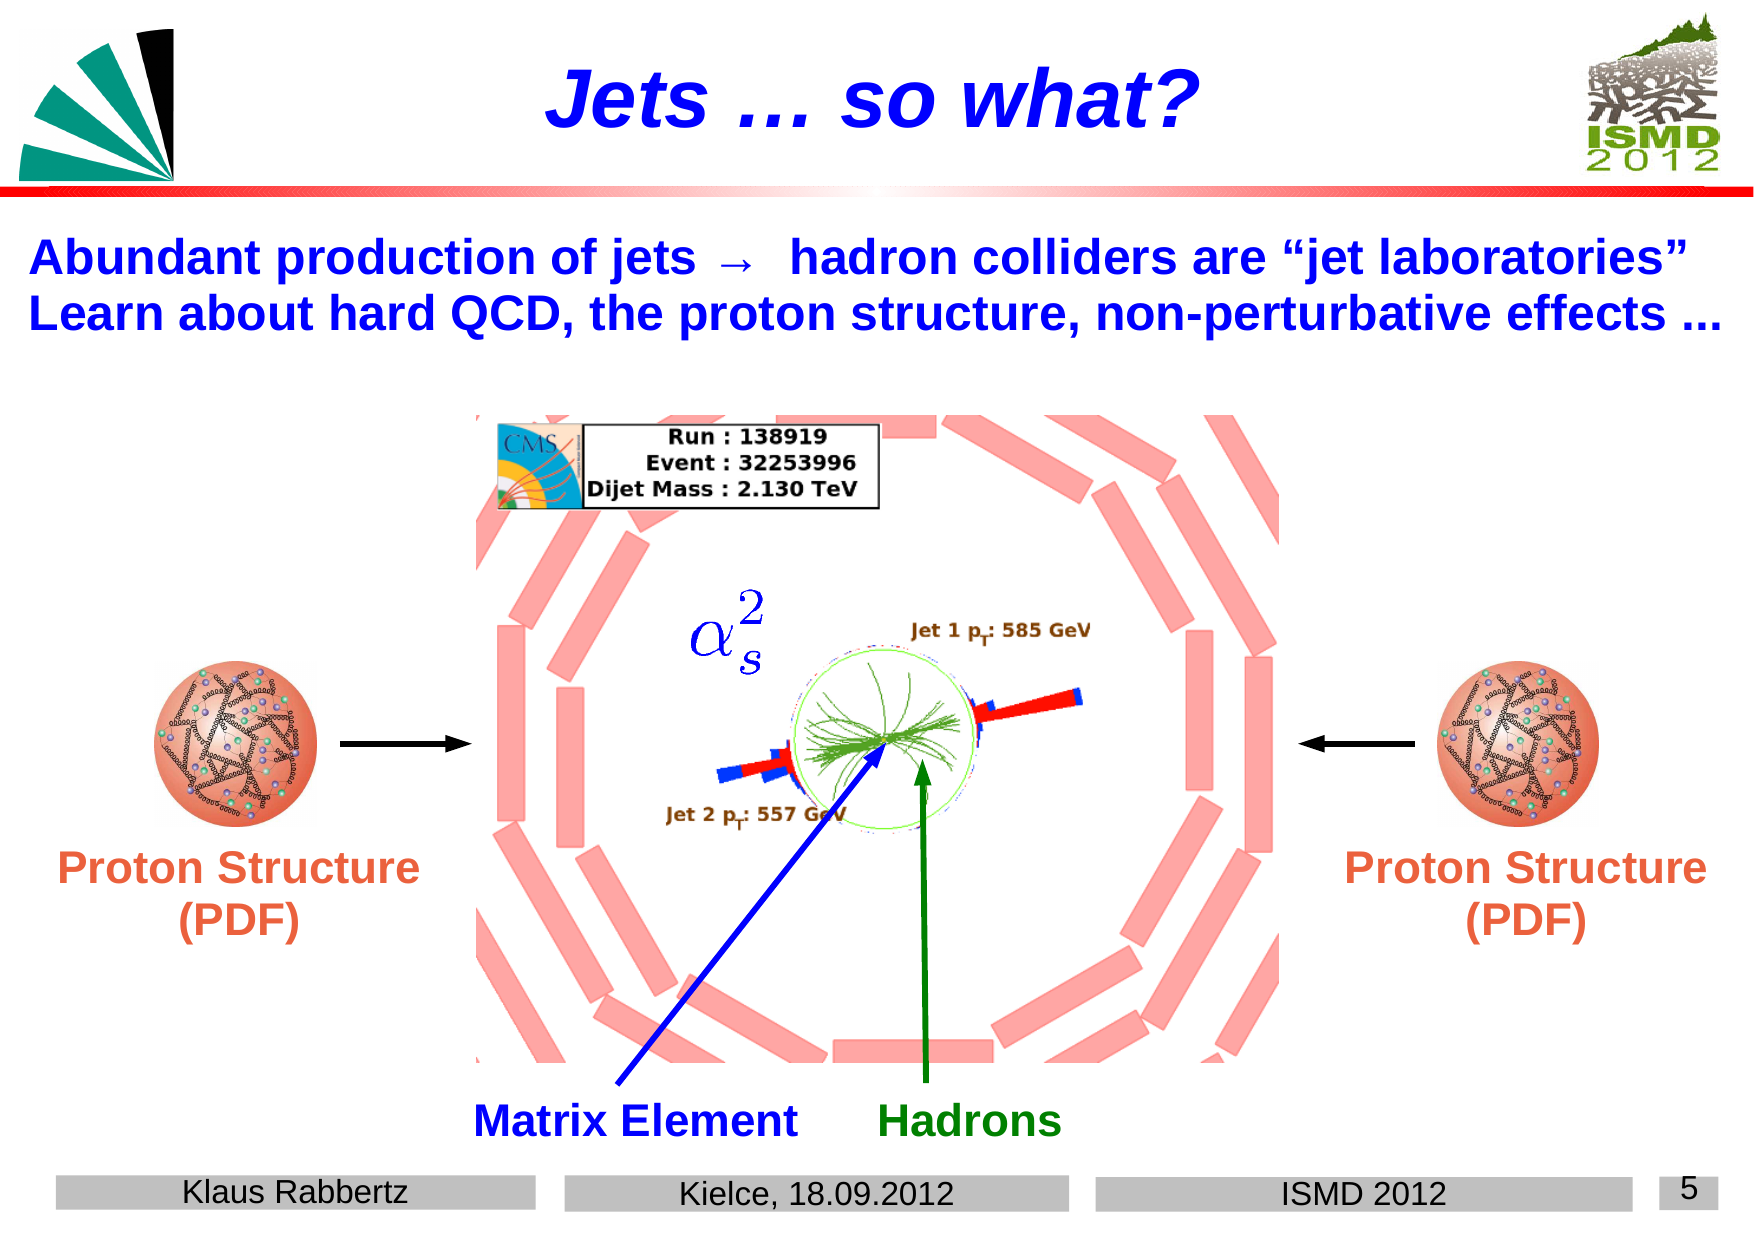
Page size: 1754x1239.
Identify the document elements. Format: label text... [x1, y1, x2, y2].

picture [476, 415, 1279, 1063]
text_box Proton Structure (PDF) [45, 836, 434, 951]
picture [154, 661, 317, 827]
picture [1437, 661, 1599, 827]
title Jets … so what? [220, 16, 1525, 182]
picture [1579, 5, 1727, 177]
picture [19, 29, 174, 183]
text_box Abundant production of jets → hadron colliders are “jet laboratories” Learn about hard QCD, the proton structure, non-perturbative effects ... [16, 223, 1737, 347]
text_box Proton Structure (PDF) [1333, 836, 1721, 951]
text_box Hadrons [865, 1089, 1075, 1153]
text_box Matrix Element [461, 1089, 812, 1153]
